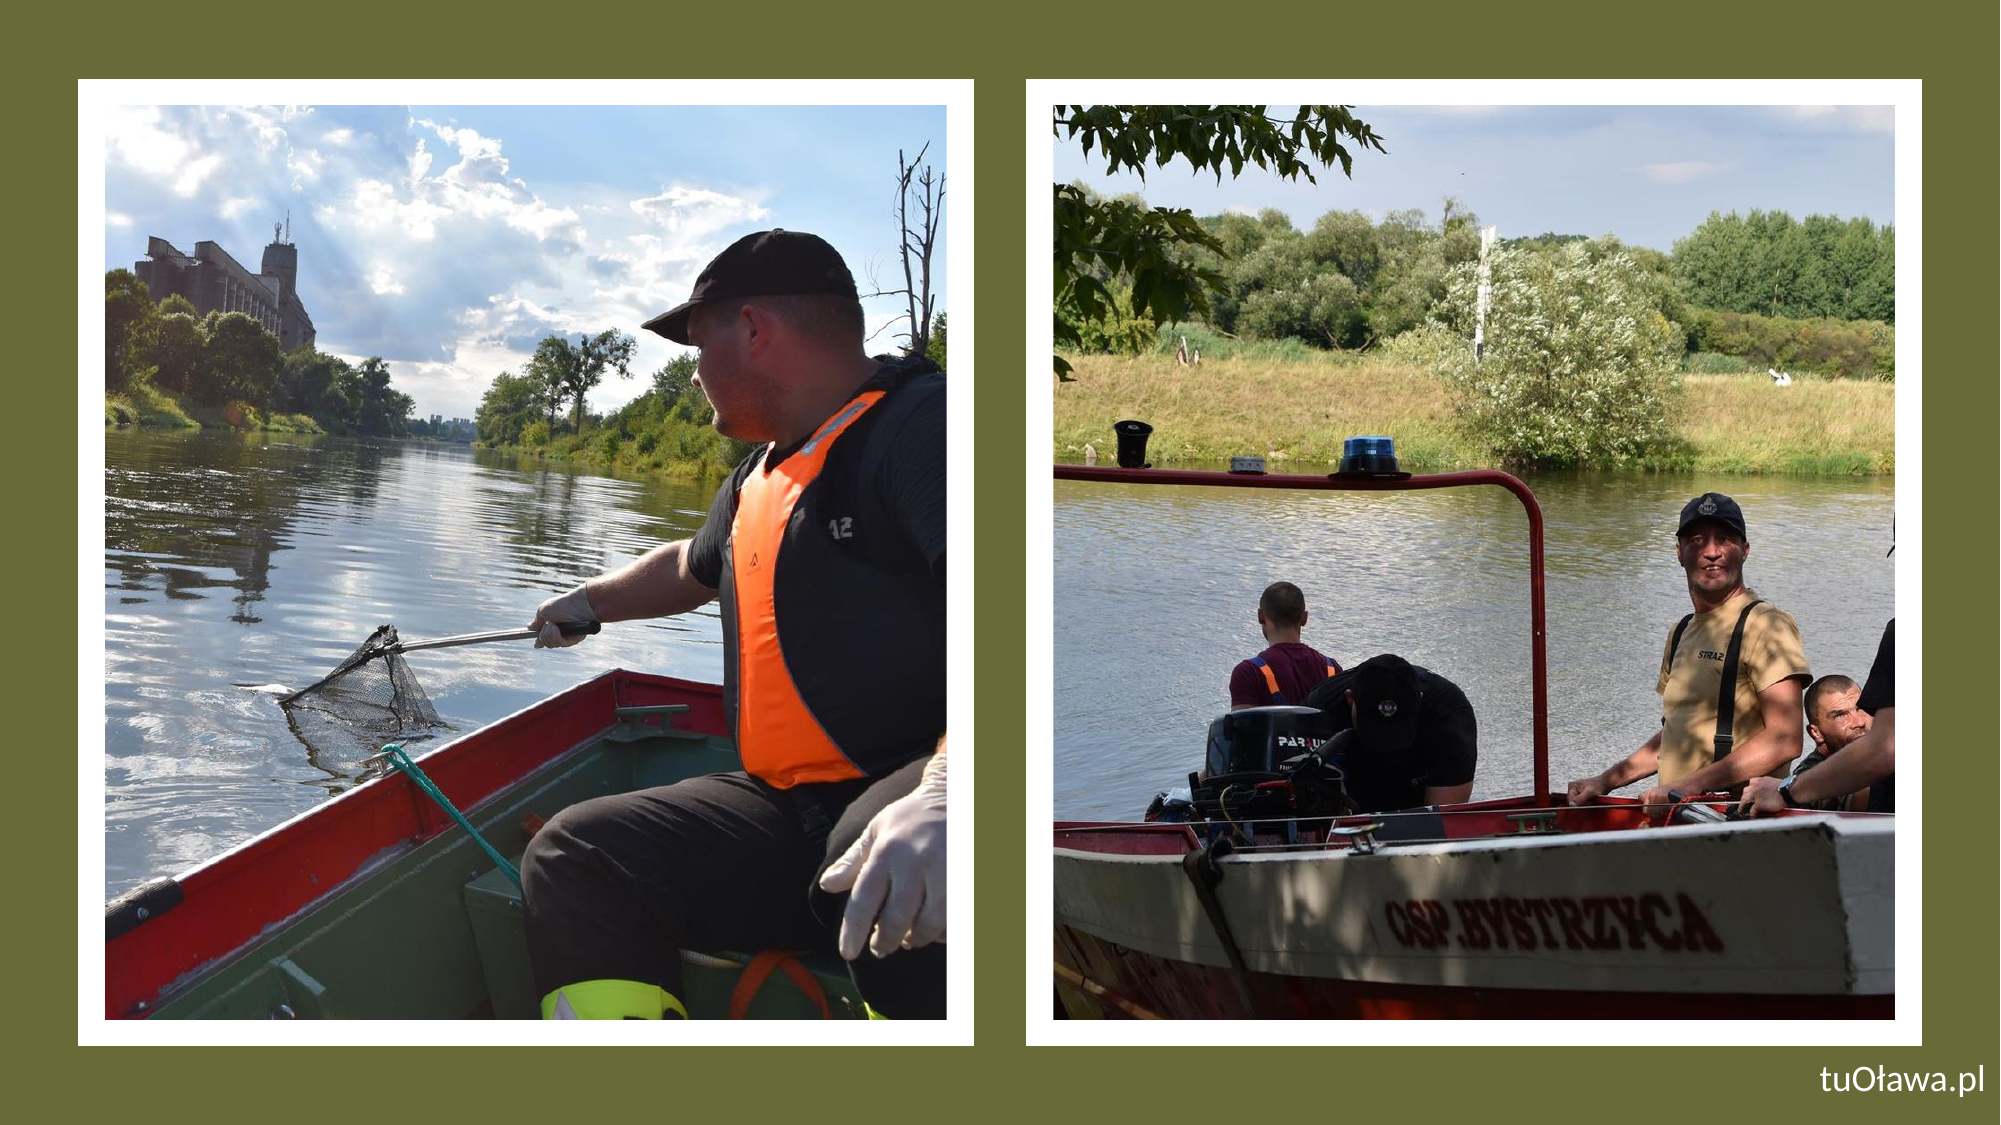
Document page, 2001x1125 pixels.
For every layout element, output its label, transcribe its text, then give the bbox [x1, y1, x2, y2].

text_box tuOława.pl [1804, 1045, 2000, 1107]
picture [105, 105, 947, 1020]
text_box [0, 0, 2000, 1125]
picture [1053, 105, 1895, 1020]
